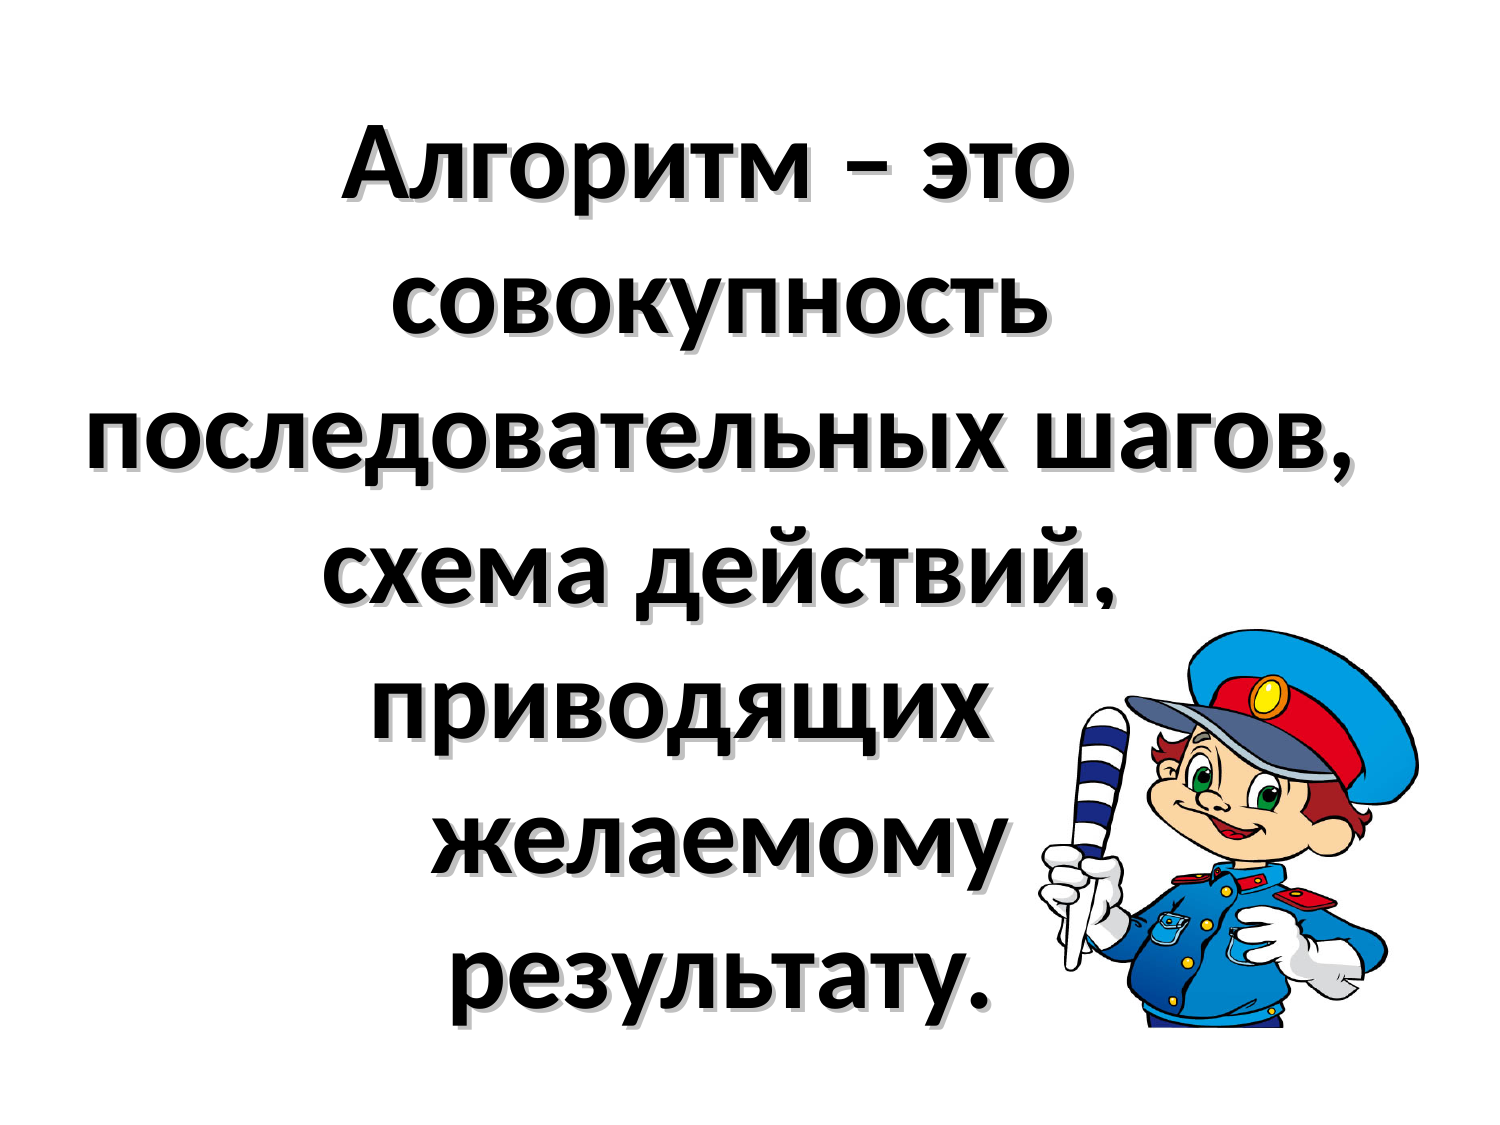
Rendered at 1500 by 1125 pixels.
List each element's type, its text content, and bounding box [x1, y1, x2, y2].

text_box Алгоритм – это совокупность последовательных шагов, схема действий, приводящих к желаемому результату. [41, 78, 1400, 1125]
picture [1019, 609, 1440, 1044]
